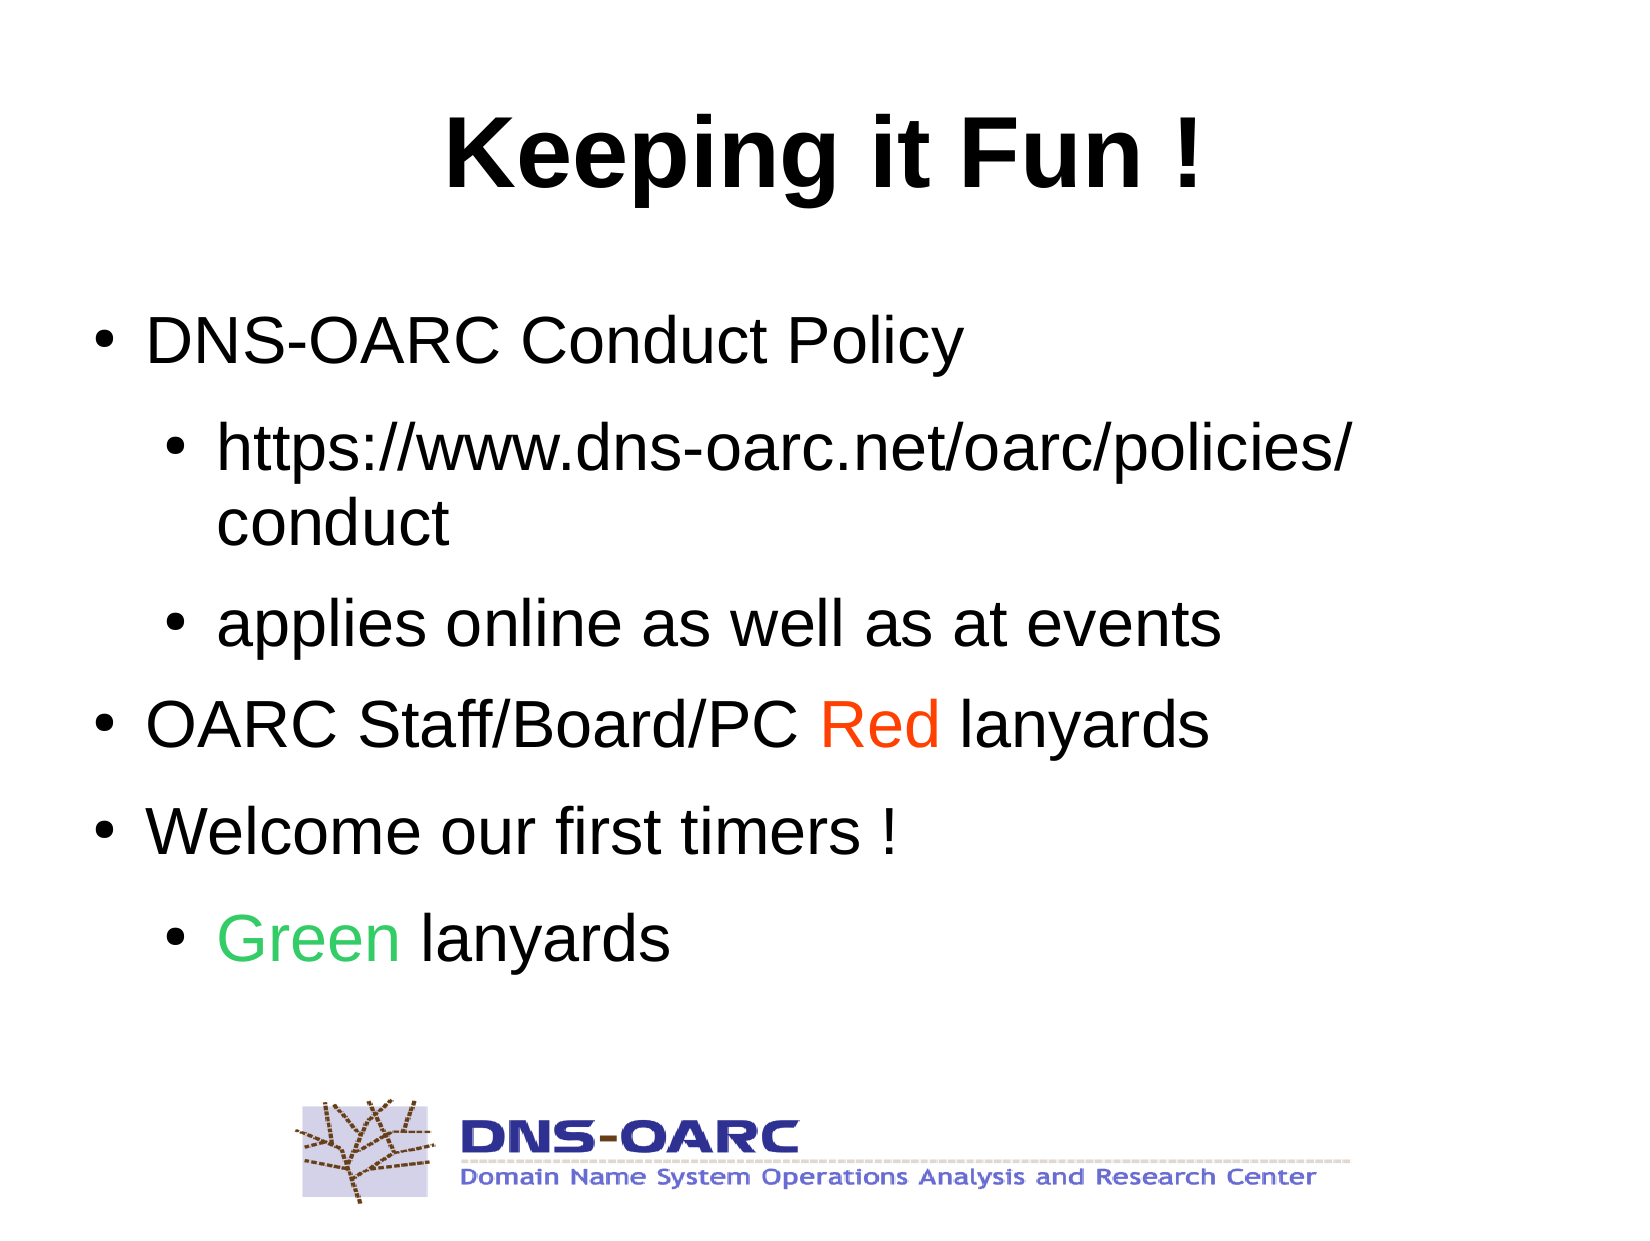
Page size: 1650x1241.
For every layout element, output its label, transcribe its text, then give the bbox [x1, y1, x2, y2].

title Keeping it Fun ! [82, 49, 1568, 257]
picture [235, 1092, 1385, 1211]
list DNS-OARC Conduct Policy https://www.dns-oarc.net/oarc/policies/conduct applies online as well as at events OARC Staff/Board/PC Red lanyards Welcome our first timers ! Green lanyards [75, 303, 1576, 1023]
